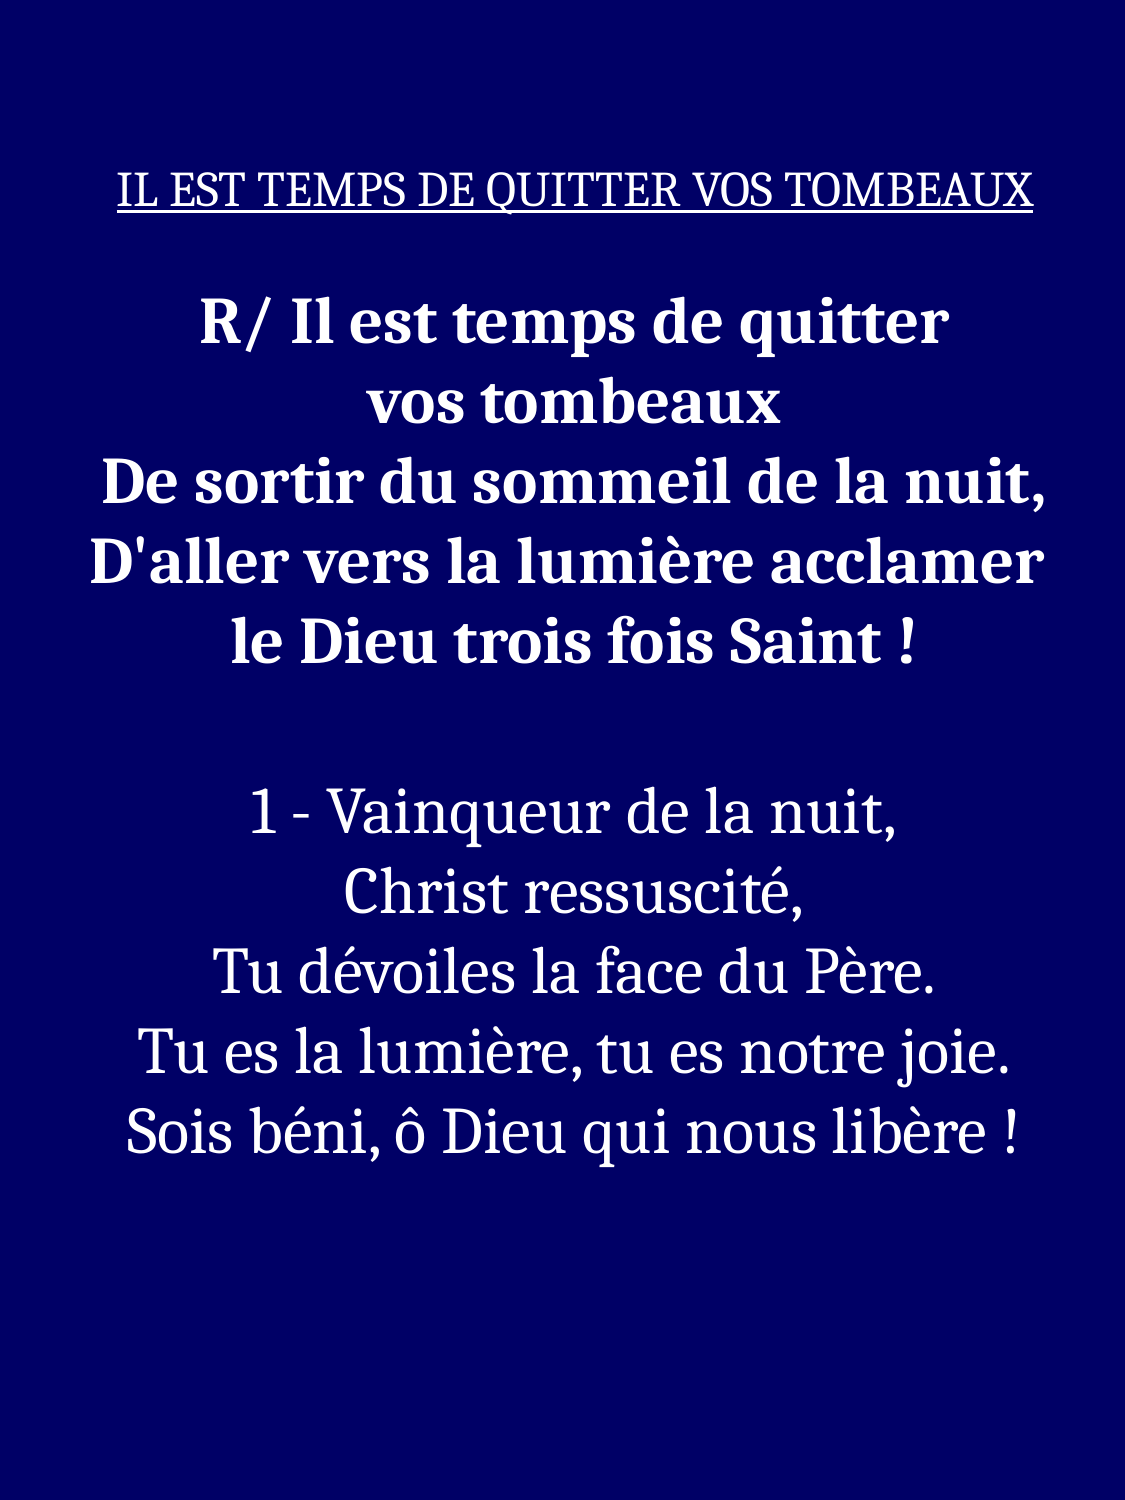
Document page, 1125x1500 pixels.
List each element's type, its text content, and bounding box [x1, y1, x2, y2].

text_box IL EST TEMPS DE QUITTER VOS TOMBEAUX R/ Il est temps de quitter vos tombeaux De sortir du sommeil de la nuit, D'aller vers la lumière acclamer le Dieu trois fois Saint ! 1 - Vainqueur de la nuit, Christ ressuscité, Tu dévoiles la face du Père. Tu es la lumière, tu es notre joie. Sois béni, ô Dieu qui nous libère ! [0, 59, 1125, 1434]
